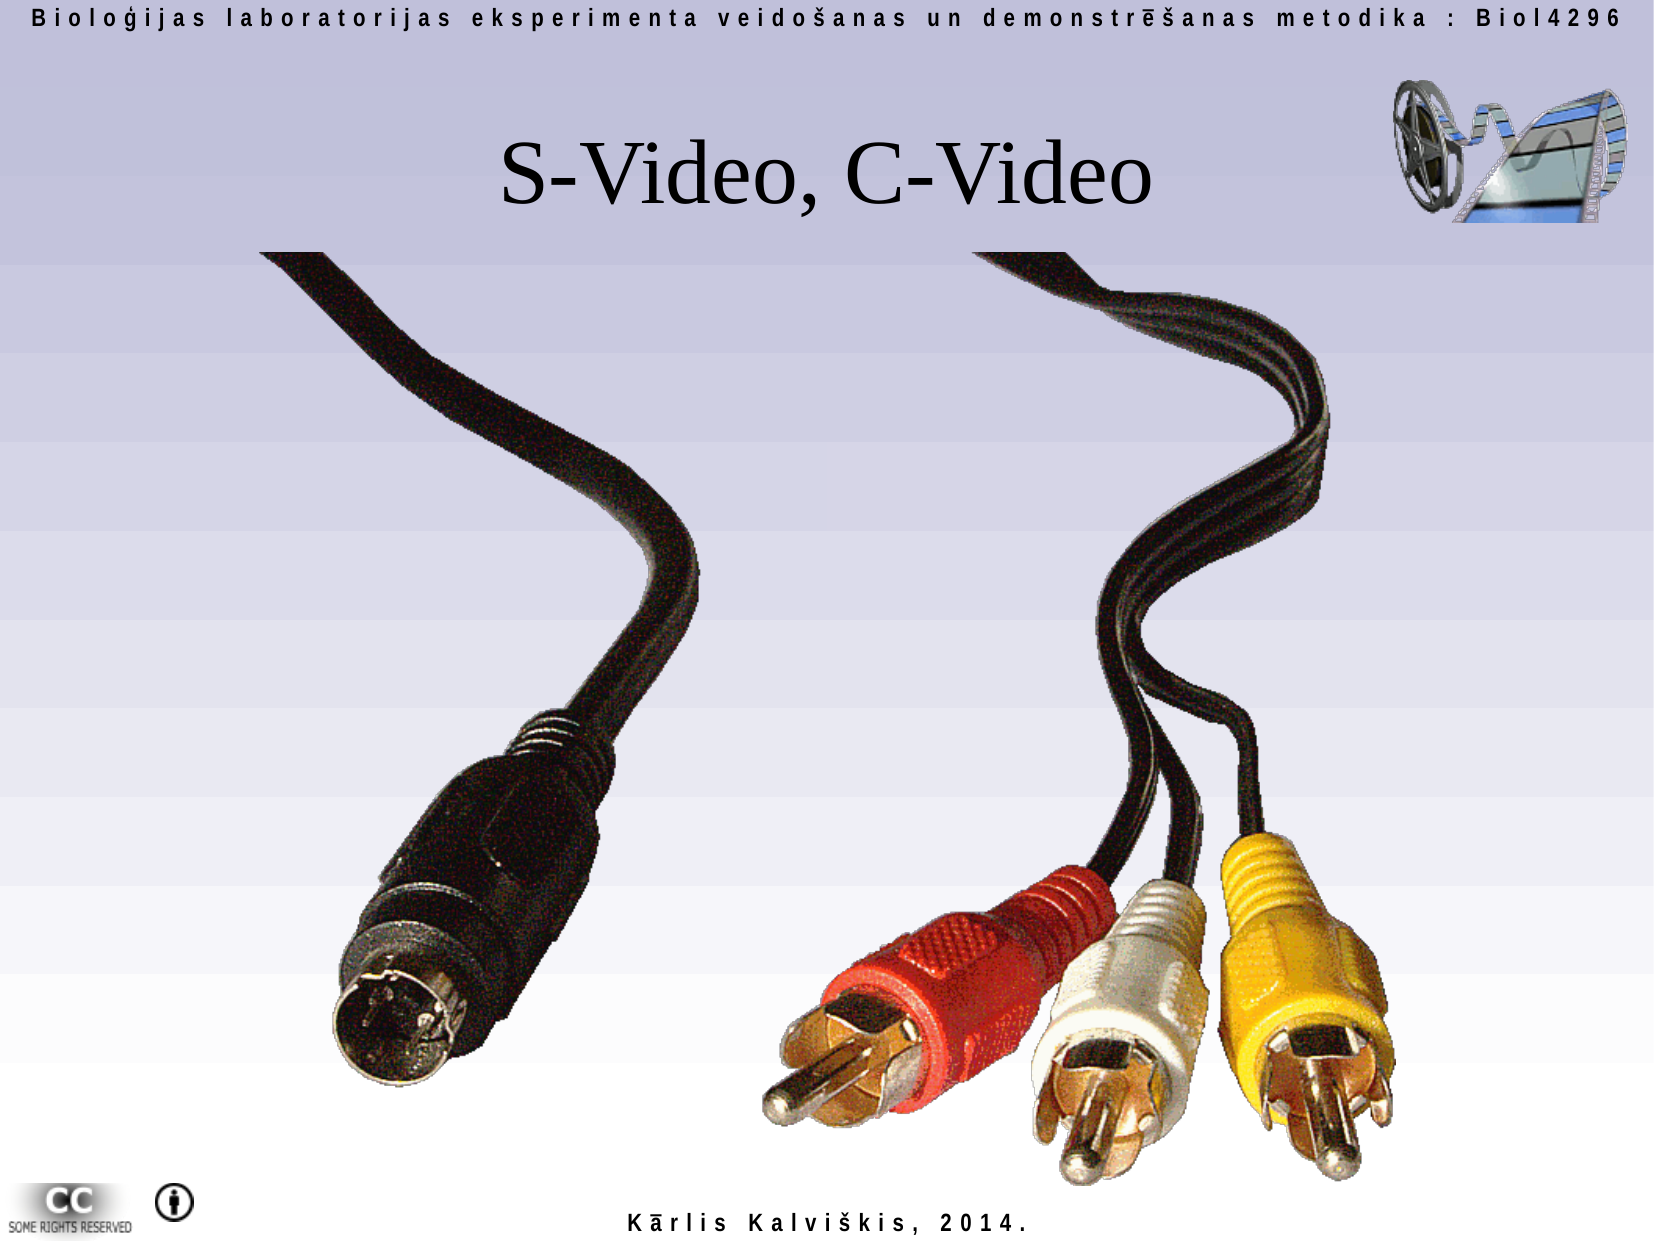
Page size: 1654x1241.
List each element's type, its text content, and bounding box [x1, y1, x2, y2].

title S-Video, C-Video [29, 49, 1625, 296]
picture [0, 0, 1654, 1241]
